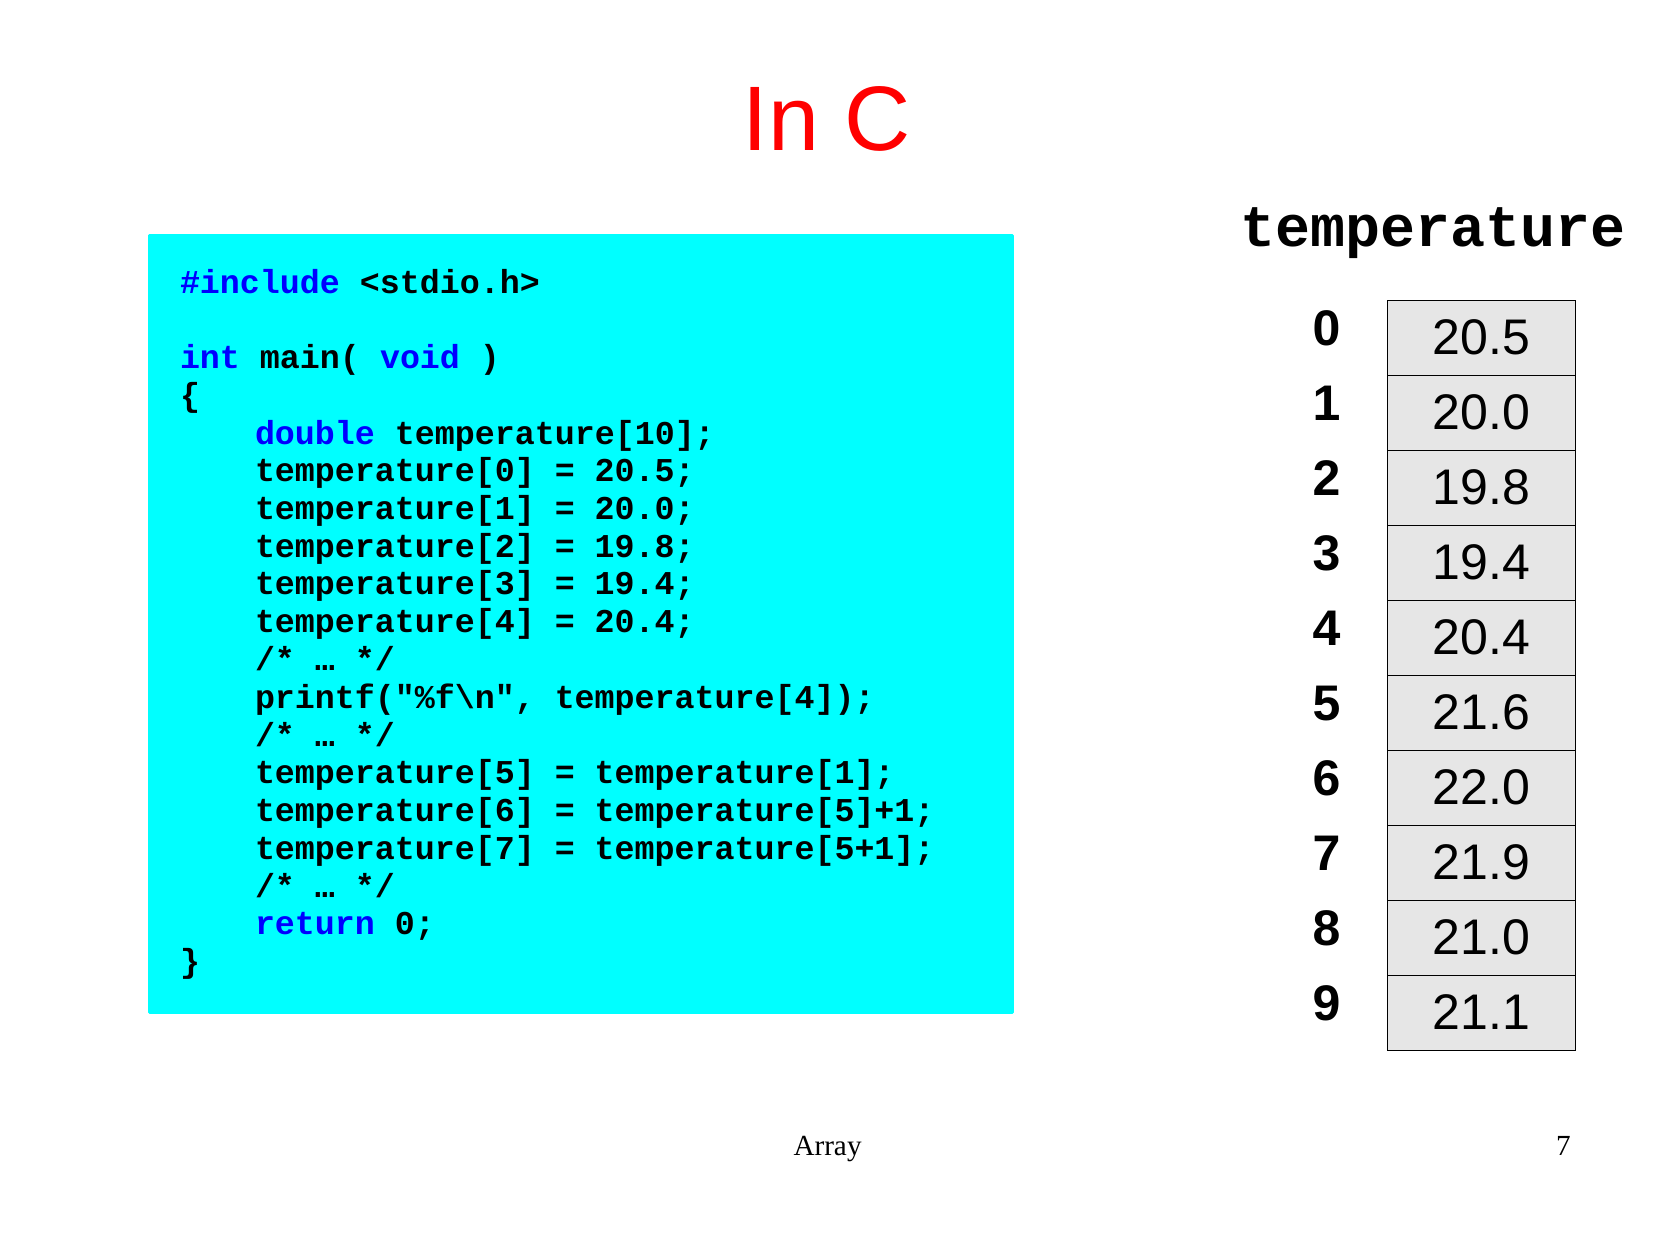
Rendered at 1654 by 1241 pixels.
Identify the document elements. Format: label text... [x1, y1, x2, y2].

text_box 21.0 [1387, 900, 1576, 975]
text_box 9 [1312, 975, 1388, 1031]
text_box 21.1 [1387, 975, 1576, 1051]
text_box 4 [1312, 600, 1388, 656]
text_box 7 [1312, 825, 1388, 881]
text_box 21.6 [1387, 675, 1576, 750]
text_box 8 [1312, 900, 1388, 956]
text_box #include <stdio.h> int main( void ) { double temperature[10]; temperature[0] = 20.5; temperature[1] = 20.0; temperature[2] = 19.8; temperature[3] = 19.4; temperature[4] = 20.4; /* … */ printf("%f\n", temperature[4]); /* … */ temperature[5] = temperature[1]; temperature[6] = temperature[5]+1; temperature[7] = temperature[5+1]; /* … */ return 0; } [149, 235, 1013, 1013]
text_box 19.4 [1387, 525, 1576, 600]
text_box 5 [1312, 675, 1388, 731]
text_box 20.4 [1387, 600, 1576, 675]
text_box 3 [1312, 525, 1388, 581]
title In C [82, 49, 1571, 188]
text_box temperature [1237, 198, 1629, 263]
text_box 22.0 [1387, 750, 1576, 825]
text_box 1 [1312, 375, 1388, 431]
text_box 21.9 [1387, 825, 1576, 900]
text_box 19.8 [1387, 450, 1576, 525]
text_box 20.0 [1387, 375, 1576, 450]
text_box 0 [1312, 300, 1388, 356]
text_box 20.5 [1387, 300, 1576, 375]
text_box 6 [1312, 750, 1388, 806]
text_box 2 [1312, 450, 1388, 506]
